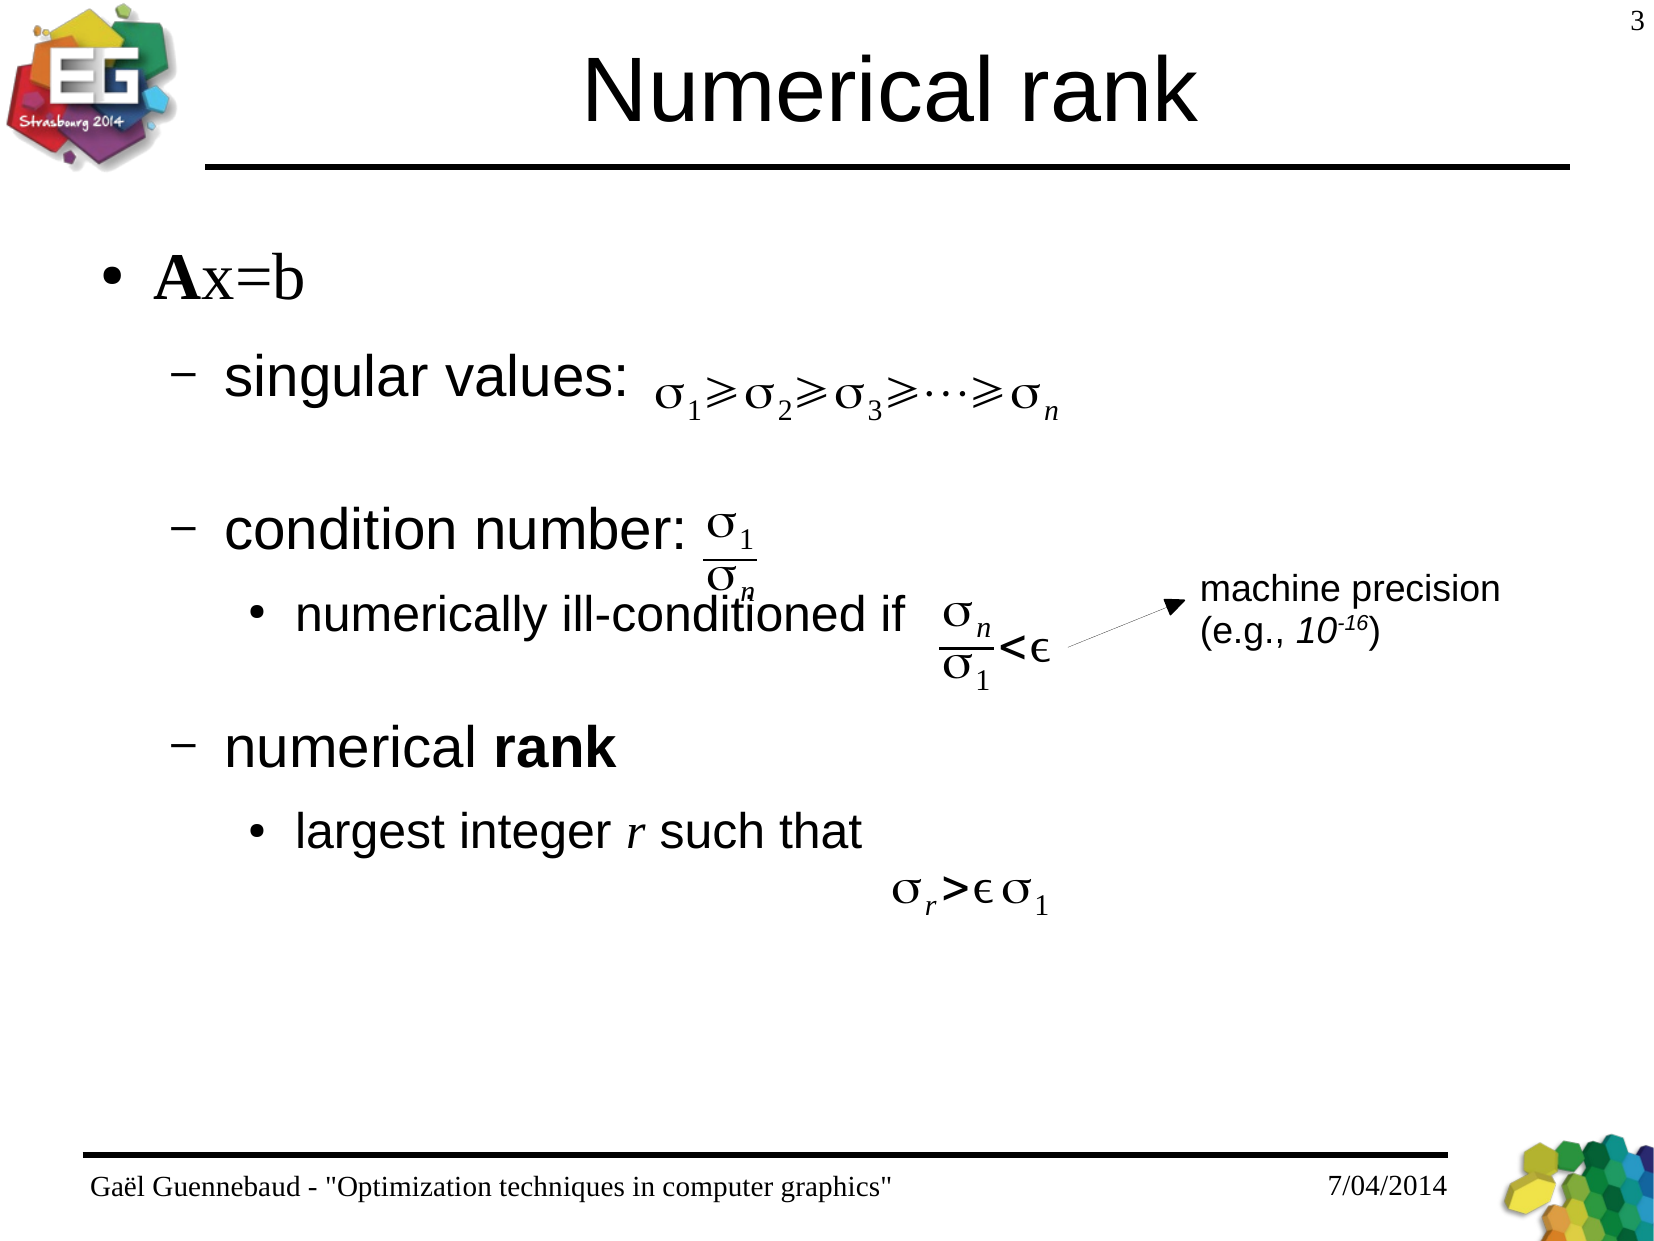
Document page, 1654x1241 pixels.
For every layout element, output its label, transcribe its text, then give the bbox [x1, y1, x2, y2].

picture [0, 0, 180, 180]
picture [1499, 1128, 1654, 1241]
chart [694, 510, 766, 608]
chart [931, 599, 1060, 697]
list Ax=b singular values: condition number: numerically ill-conditioned if numerical rank largest integer r such that [82, 240, 1571, 1126]
chart [647, 375, 1066, 427]
text_box machine precision (e.g., 10-16) [1185, 559, 1517, 661]
chart [885, 874, 1056, 922]
title Numerical rank [210, 31, 1571, 148]
